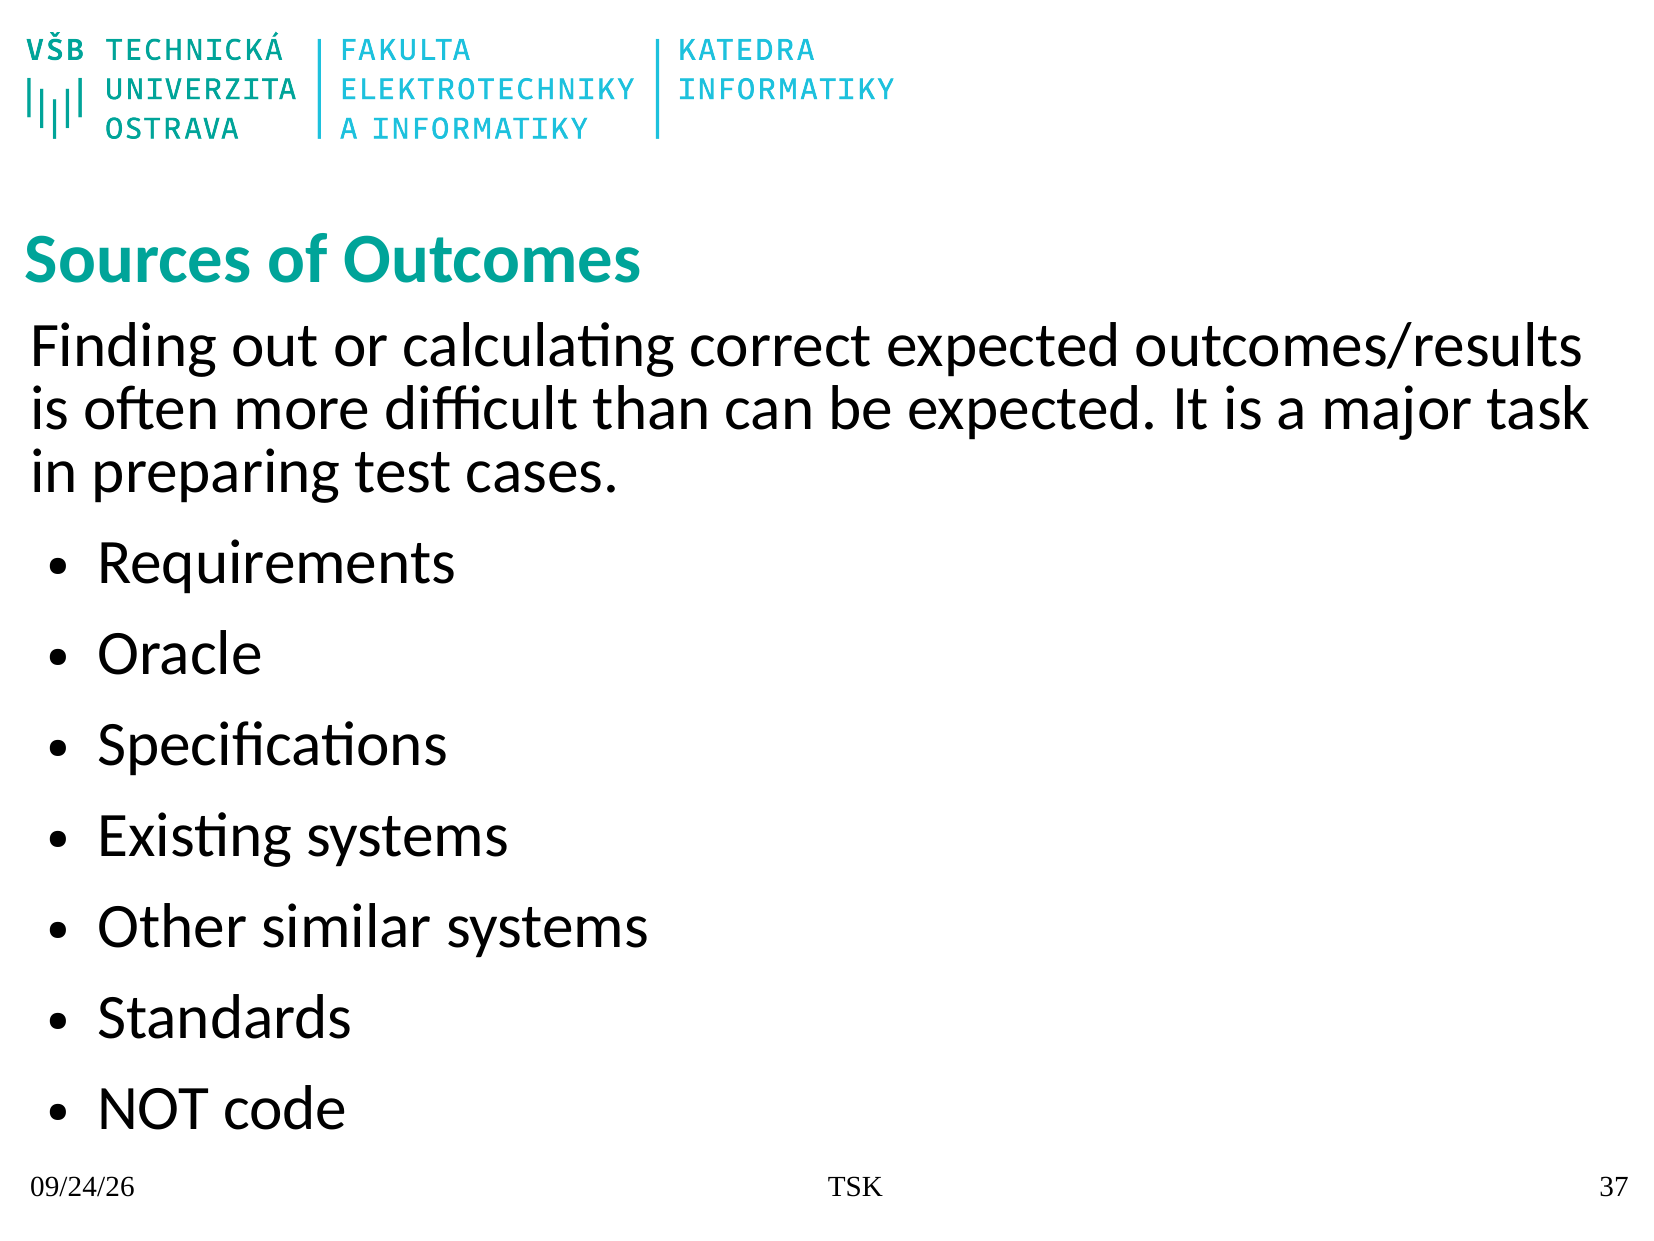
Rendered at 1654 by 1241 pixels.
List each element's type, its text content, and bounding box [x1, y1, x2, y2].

title Sources of Outcomes [24, 169, 1629, 300]
picture [26, 31, 894, 139]
list Finding out or calculating correct expected outcomes/results is often more difficult than can be expected. It is a major task in preparing test cases. Requirements Oracle Specifications Existing systems Other similar systems Standards NOT code [30, 318, 1629, 1146]
